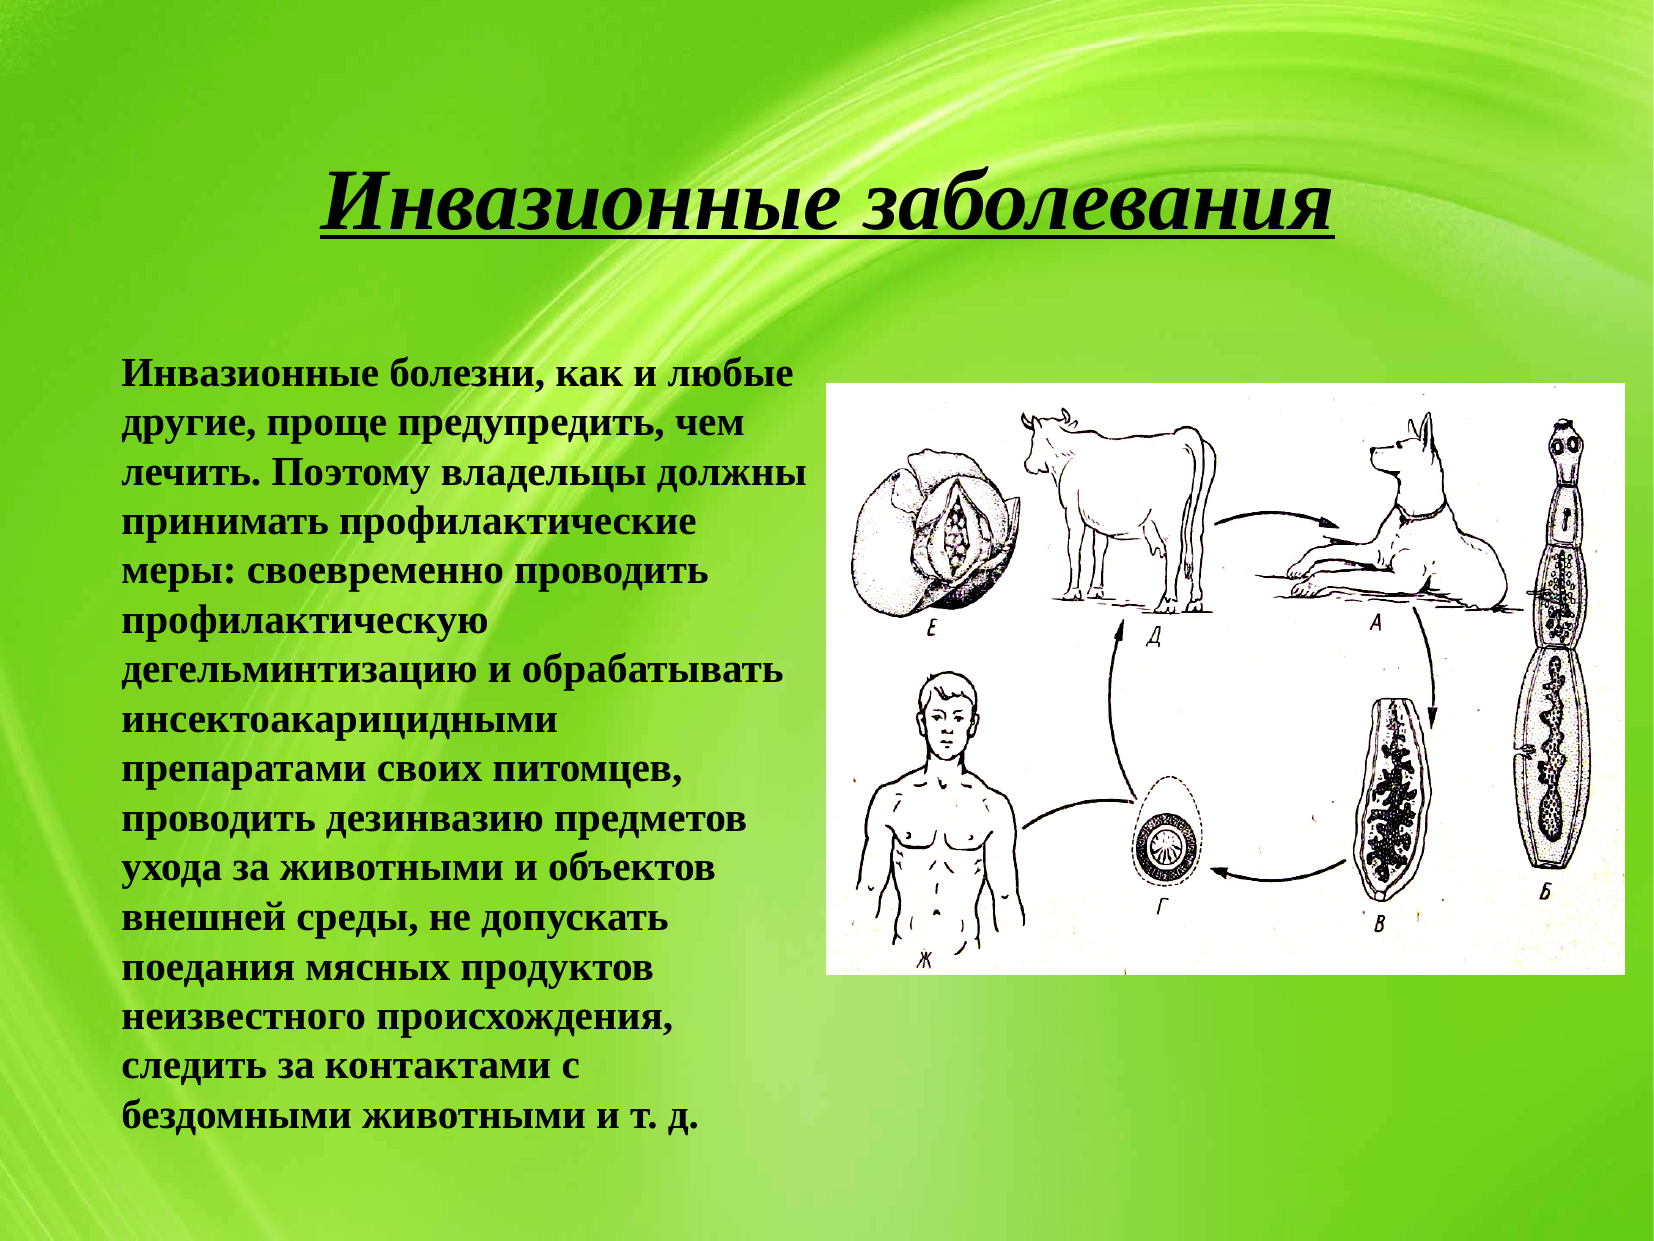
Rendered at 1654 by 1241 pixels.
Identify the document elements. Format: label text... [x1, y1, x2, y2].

picture [826, 383, 1625, 975]
title Инвазионные заболевания [121, 91, 1534, 299]
list Инвазионные болезни, как и любые другие, проще предупредить, чем лечить. Поэтому владельцы должны принимать профилактические меры: своевременно проводить профилактическую дегельминтизацию и обрабатывать инсектоакарицидными препаратами своих питомцев, проводить дезинвазию предметов ухода за животными и объектов внешней среды, не допускать поедания мясных продуктов неизвестного происхождения, следить за контактами с бездомными животными и т. д. [121, 344, 811, 1148]
